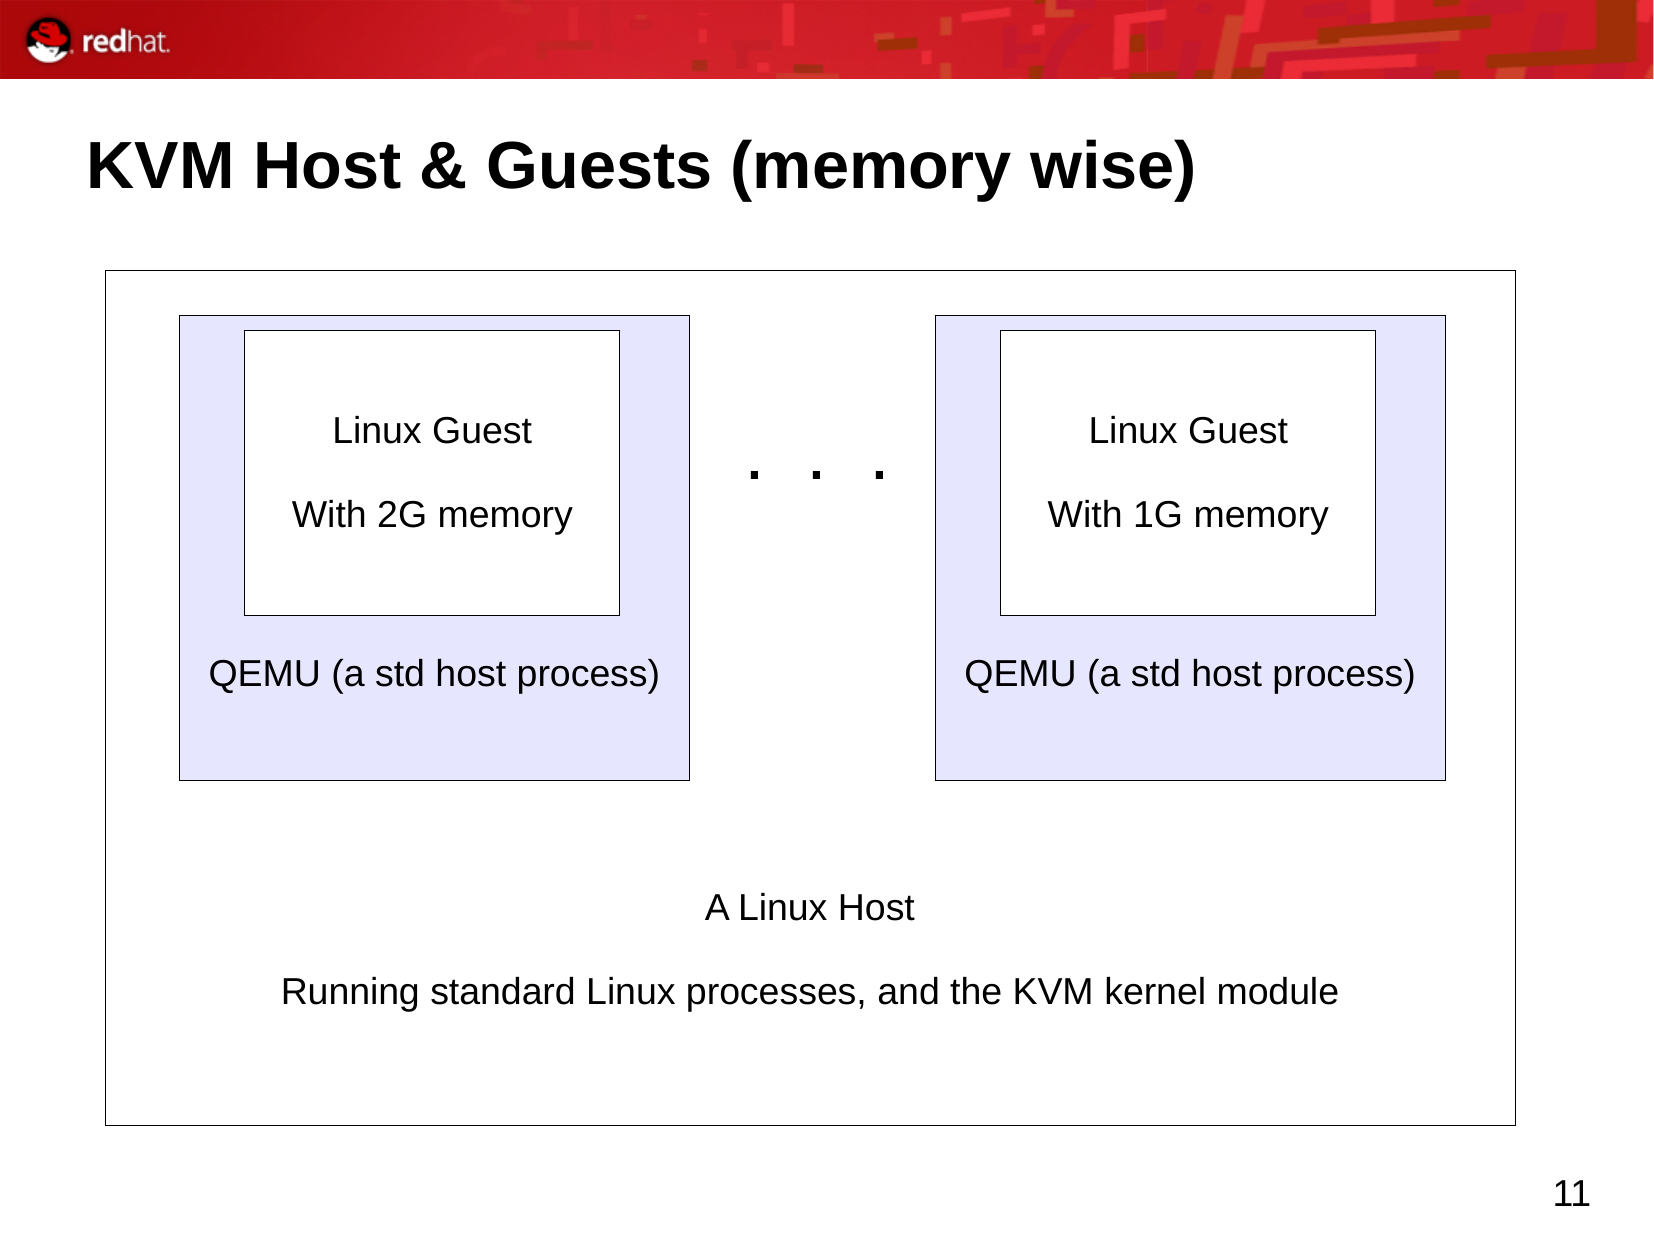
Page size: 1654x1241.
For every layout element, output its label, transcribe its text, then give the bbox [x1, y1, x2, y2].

text_box QEMU (a std host process) [179, 315, 690, 781]
text_box A Linux Host Running standard Linux processes, and the KVM kernel module [105, 270, 1516, 1126]
text_box . . . [720, 423, 916, 484]
text_box QEMU (a std host process) [935, 315, 1446, 781]
picture [0, 0, 1654, 79]
title KVM Host & Guests (memory wise) [86, 93, 1576, 244]
text_box Linux Guest With 2G memory [244, 330, 620, 616]
text_box Linux Guest With 1G memory [1000, 330, 1376, 616]
